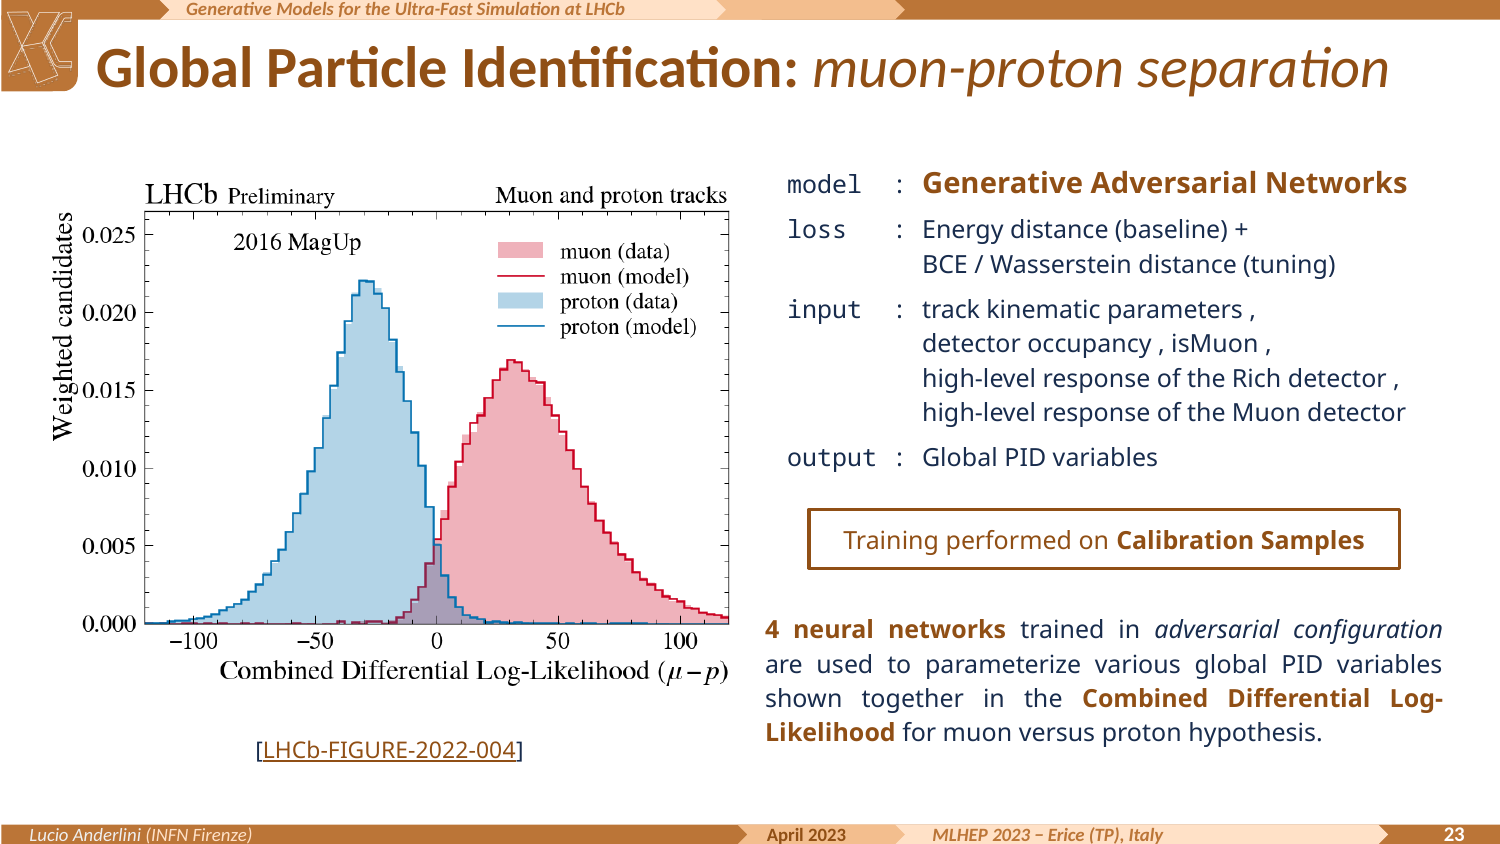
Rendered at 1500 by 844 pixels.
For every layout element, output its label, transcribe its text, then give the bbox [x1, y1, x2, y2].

picture [35, 166, 745, 704]
text_box 4 neural networks trained in adversarial configuration are used to parameterize various global PID variables shown together in the Combined Differential Log-Likelihood for muon versus proton hypothesis. [749, 594, 1459, 762]
text_box [LHCb-FIGURE-2022-004] [236, 721, 544, 781]
text_box model : Generative Adversarial Networks loss : Energy distance (baseline) + BCE / Wasserstein distance (tuning) input : track kinematic parameters , detector occupancy , isMuon , high-level response of the Rich detector , high-level response of the Muon detector output : Global PID variables [772, 146, 1437, 484]
title Global Particle Identification: muon-proton separation [81, 14, 1480, 109]
slide_number <number> [1389, 801, 1480, 844]
text_box Training performed on Calibration Samples [808, 509, 1400, 569]
